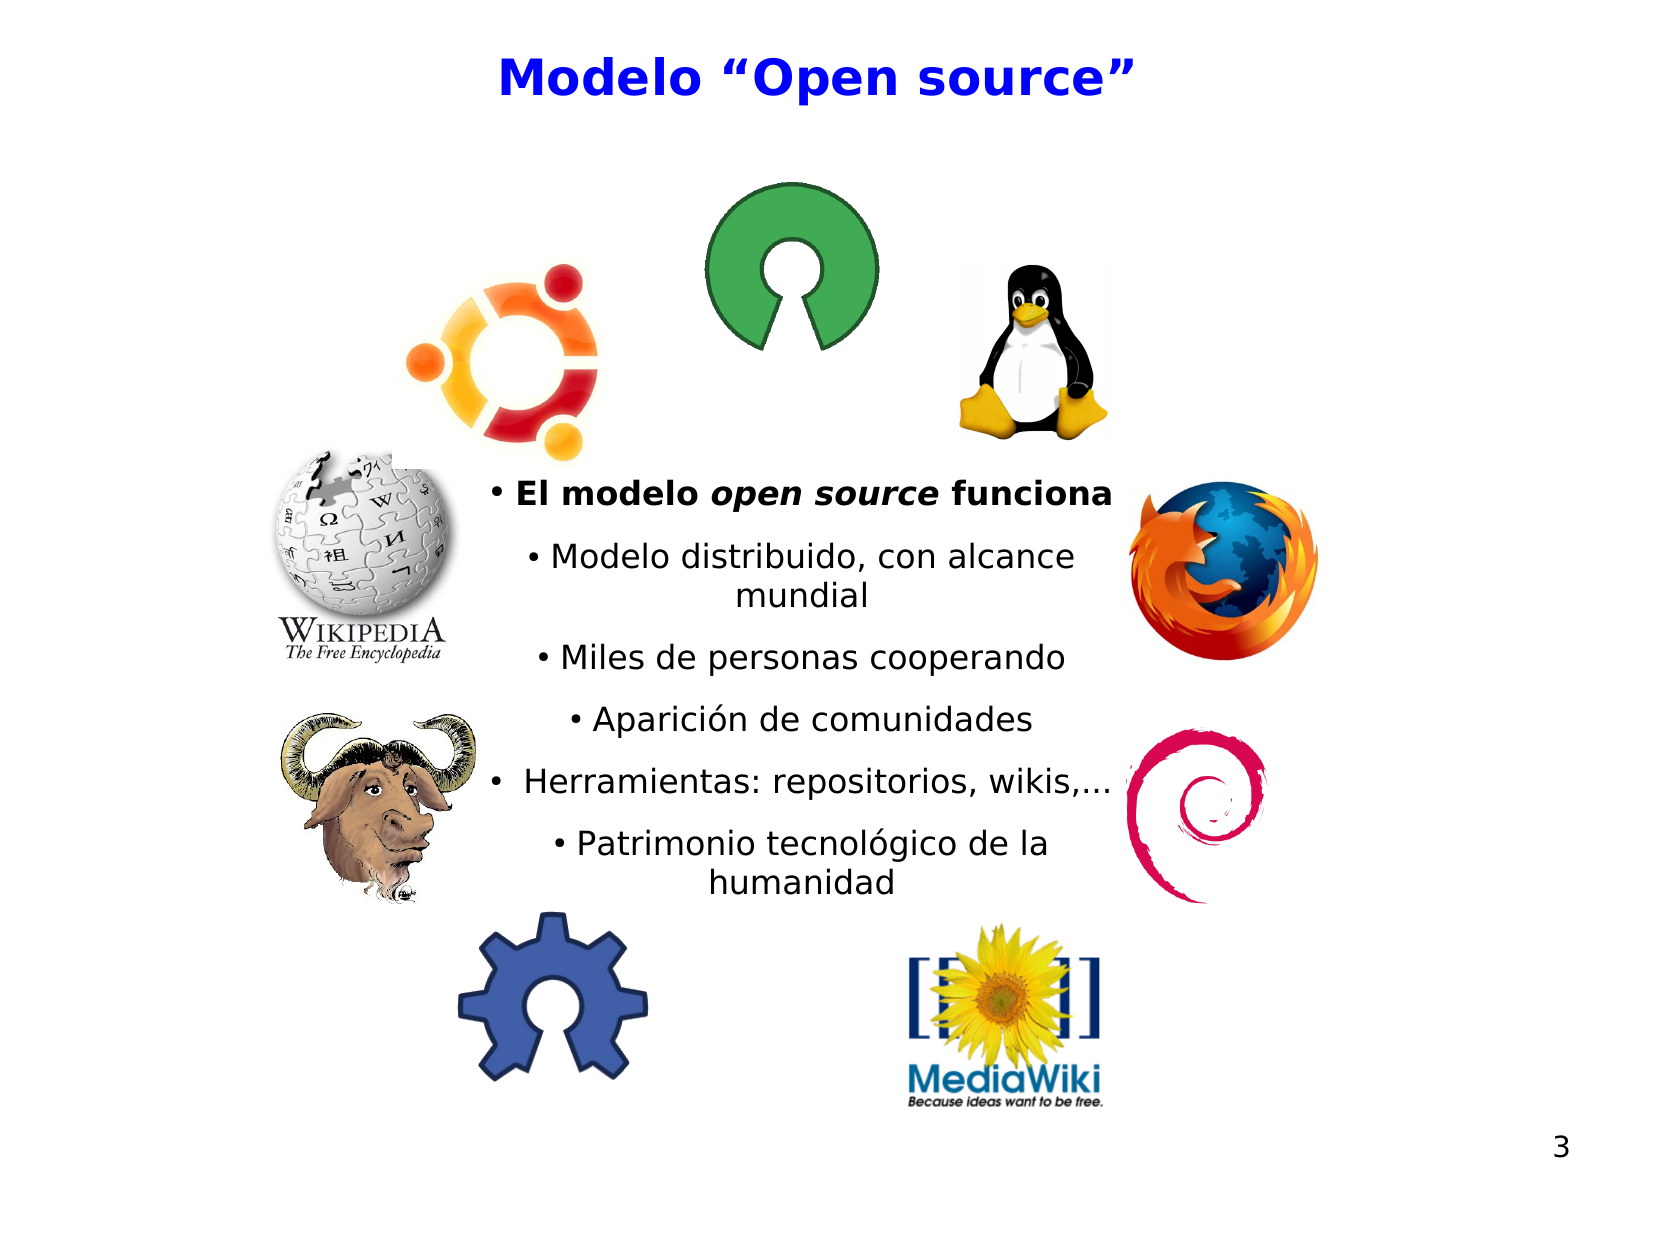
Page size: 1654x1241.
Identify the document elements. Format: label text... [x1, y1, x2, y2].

picture [956, 263, 1110, 442]
text_box Modelo “Open source” [482, 41, 1154, 115]
picture [457, 911, 649, 1083]
picture [1134, 723, 1271, 907]
picture [1134, 473, 1324, 667]
picture [268, 257, 624, 678]
text_box El modelo open source funciona Modelo distribuido, con alcance mundial Miles de personas cooperando Aparición de comunidades Herramientas: repositorios, wikis,... Patrimonio tecnológico de la humanidad [475, 463, 1134, 910]
picture [690, 164, 893, 367]
picture [905, 921, 1105, 1110]
picture [280, 713, 475, 904]
